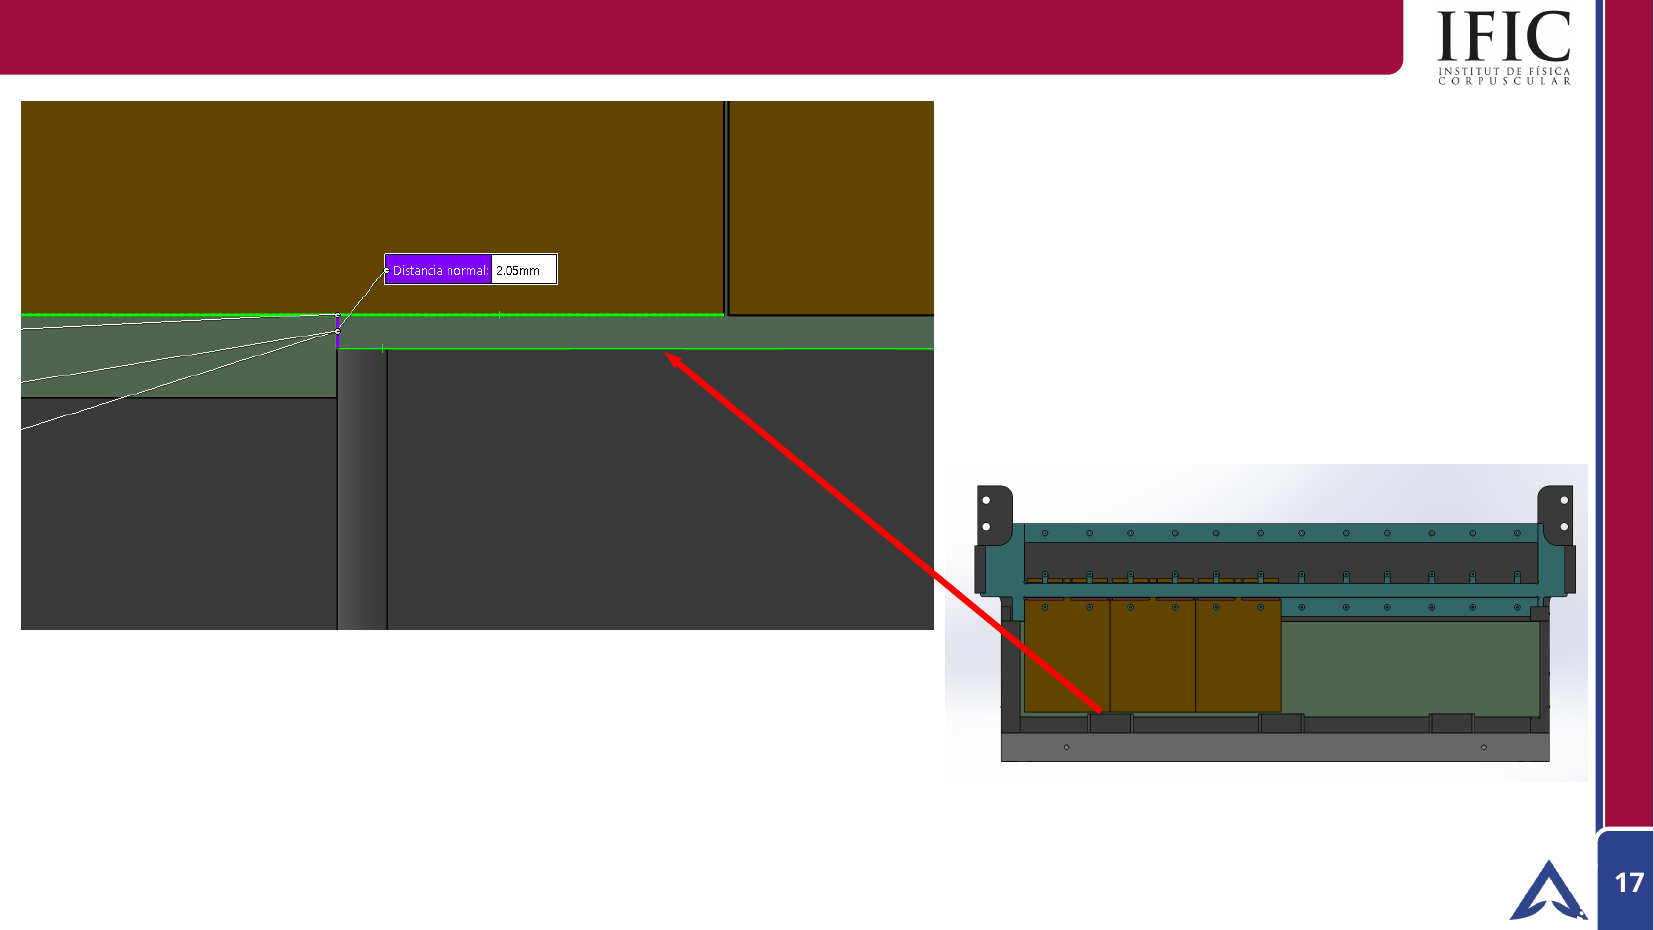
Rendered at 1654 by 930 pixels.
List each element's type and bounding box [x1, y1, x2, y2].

picture [21, 101, 934, 630]
picture [945, 465, 1588, 782]
